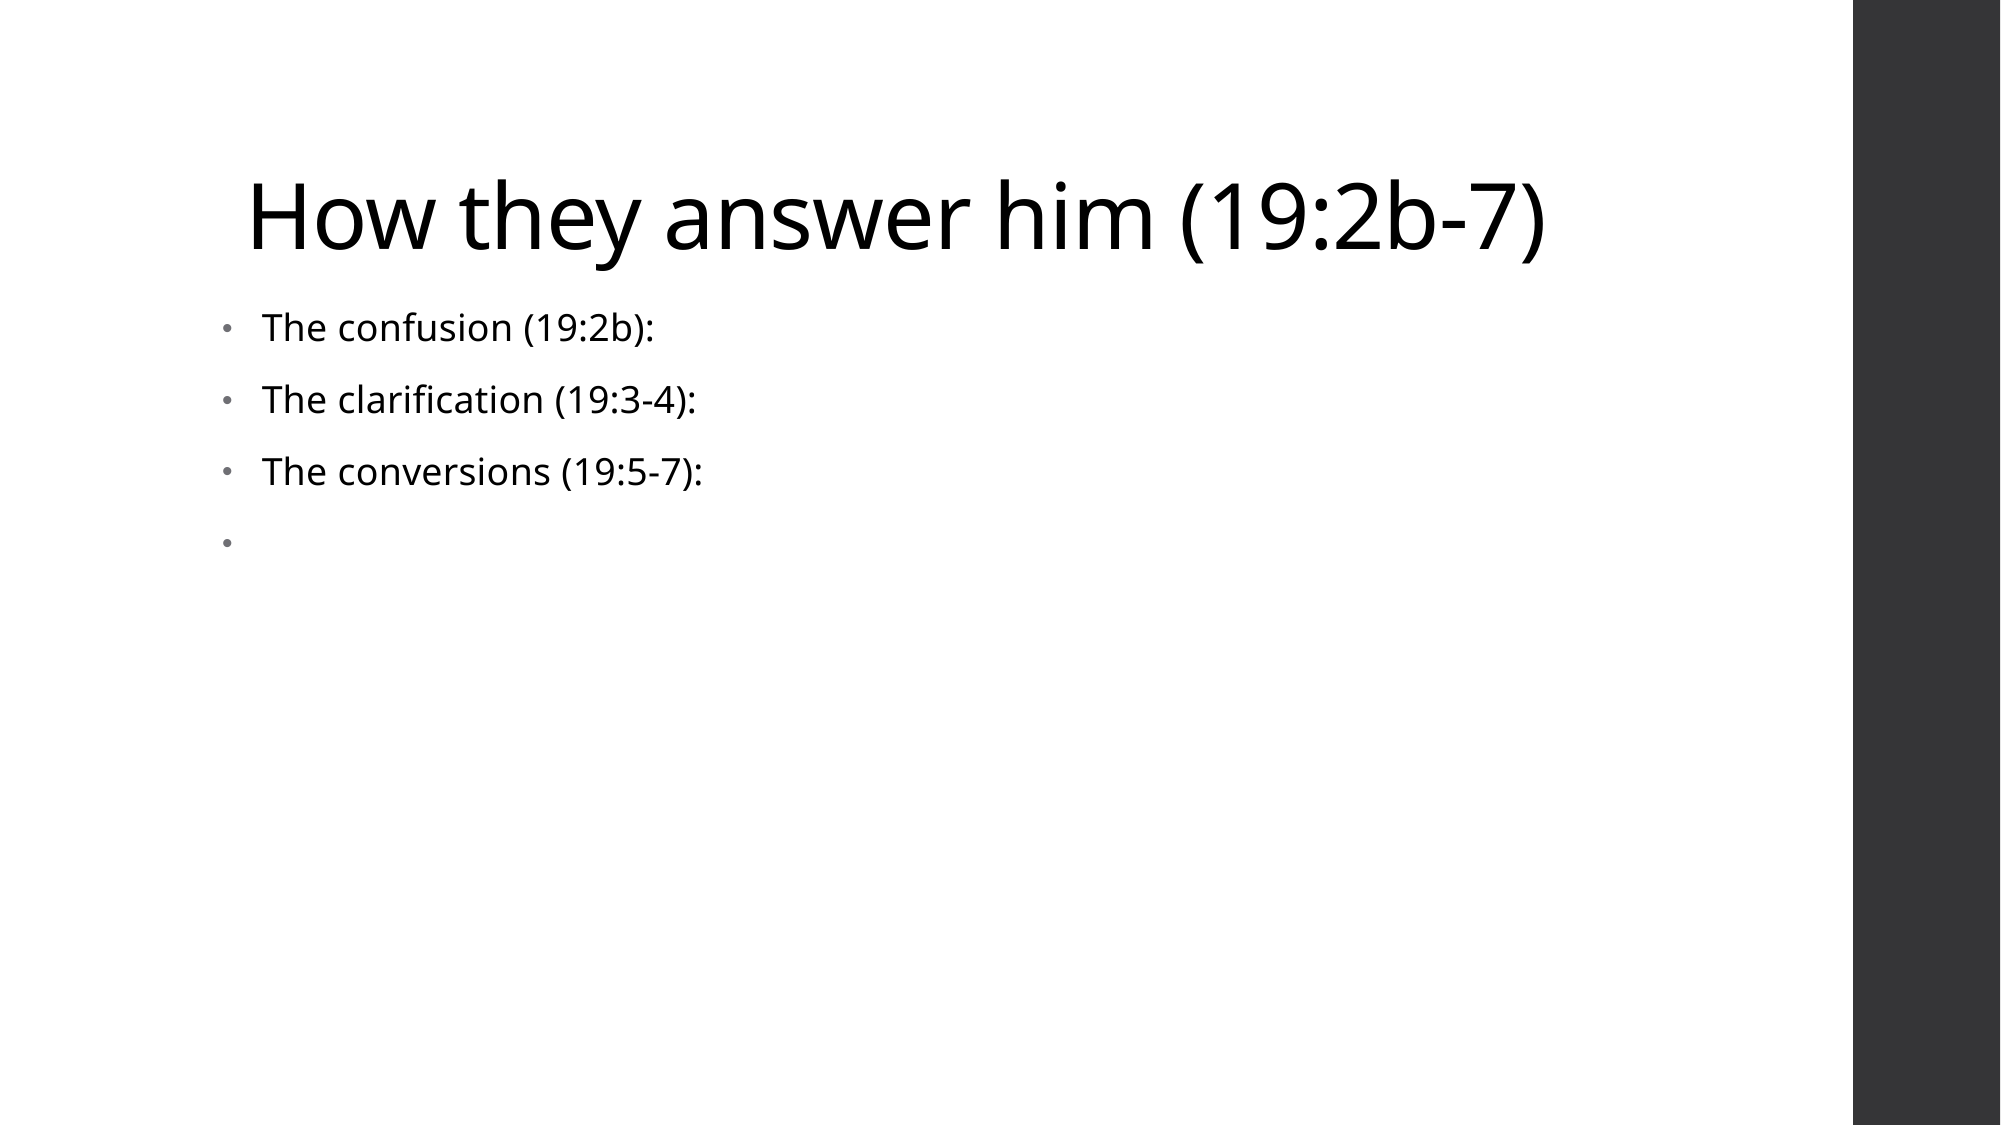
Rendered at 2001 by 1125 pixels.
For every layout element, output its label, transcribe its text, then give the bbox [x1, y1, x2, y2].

list The confusion (19:2b): The clarification (19:3-4): The conversions (19:5-7): [206, 299, 1617, 1014]
title How they answer him (19:2b-7) [206, 60, 1797, 278]
